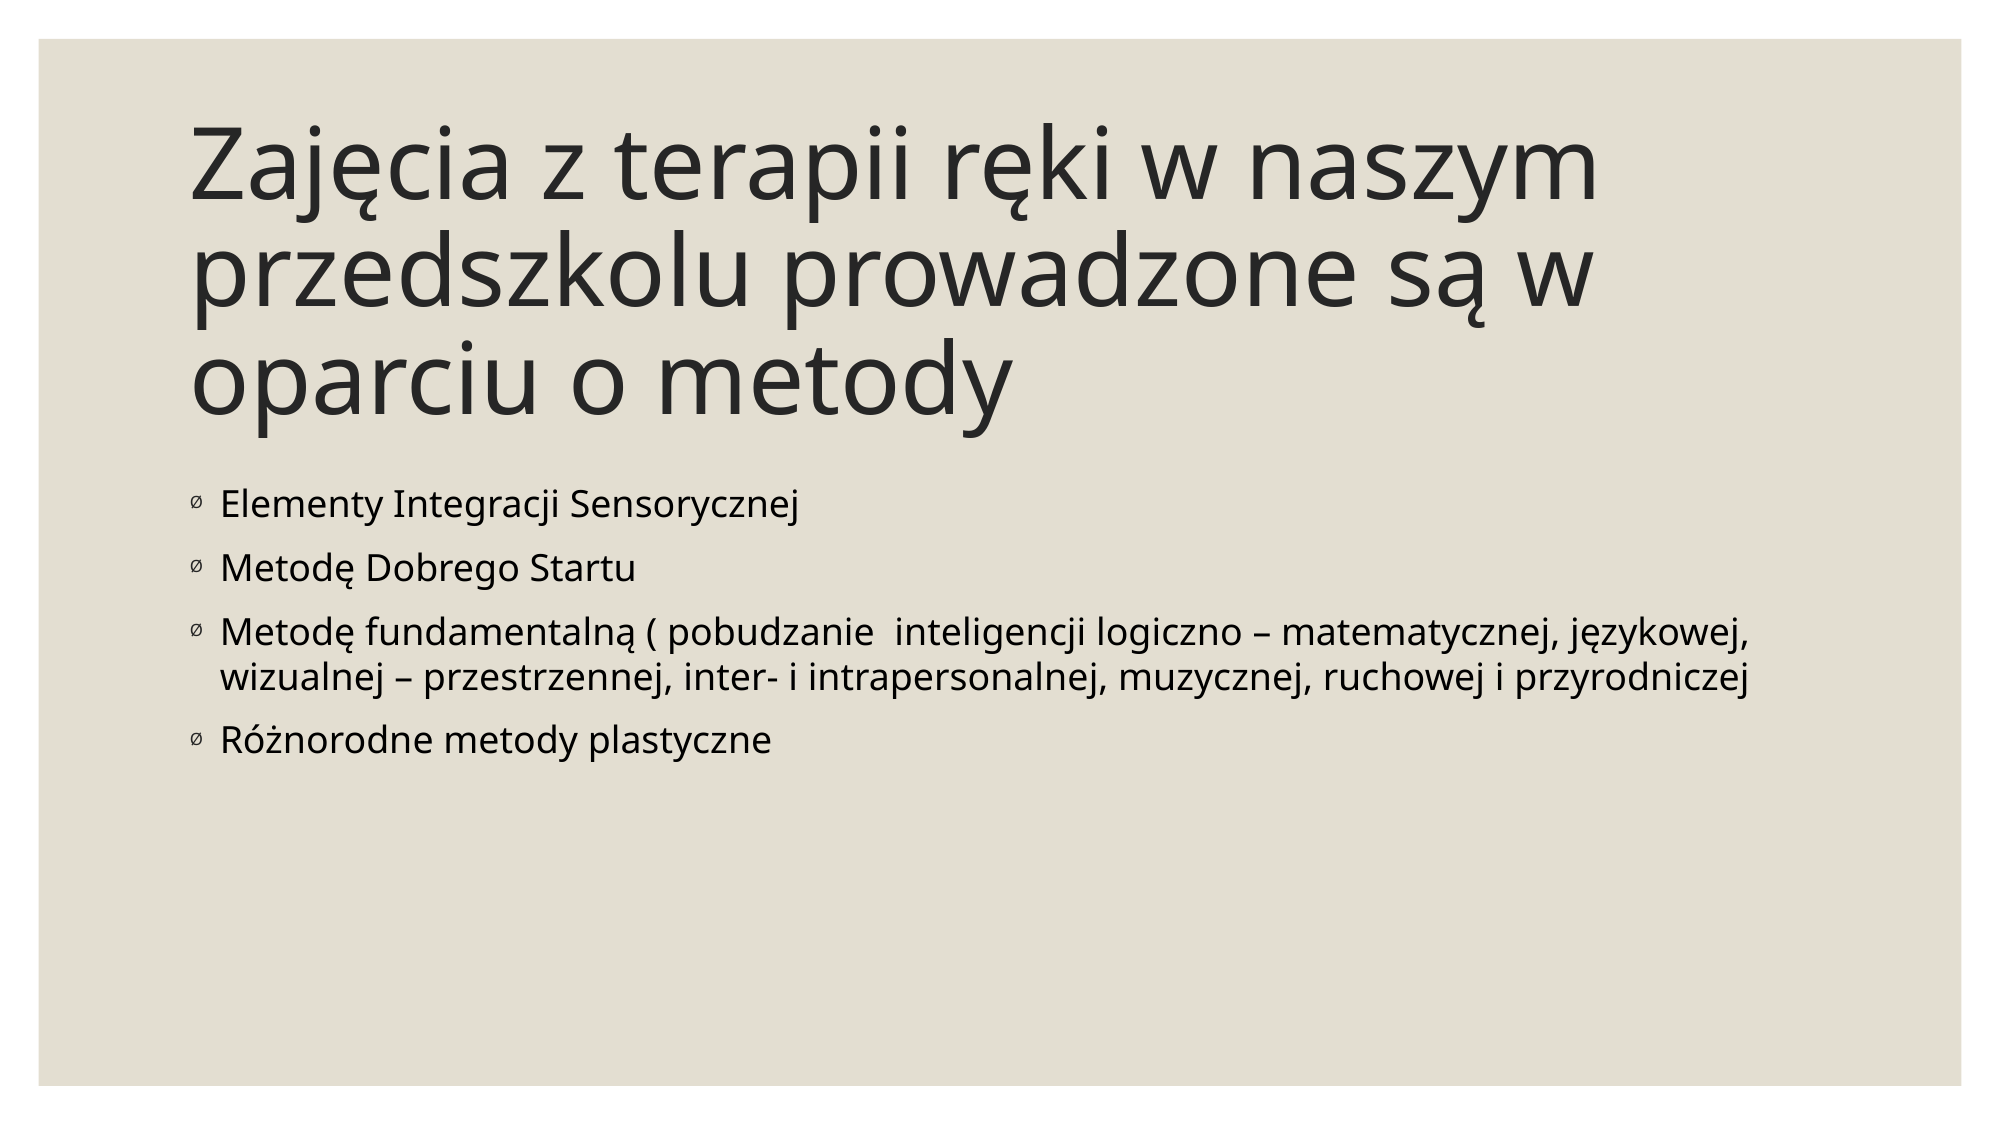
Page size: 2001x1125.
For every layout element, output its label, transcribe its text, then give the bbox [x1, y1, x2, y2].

list Elementy Integracji Sensorycznej Metodę Dobrego Startu Metodę fundamentalną ( pobudzanie inteligencji logiczno – matematycznej, językowej, wizualnej – przestrzennej, inter- i intrapersonalnej, muzycznej, ruchowej i przyrodniczej Różnorodne metody plastyczne [174, 345, 1825, 990]
title Zajęcia z terapii ręki w naszym przedszkolu prowadzone są w oparciu o metody [174, 105, 1825, 331]
